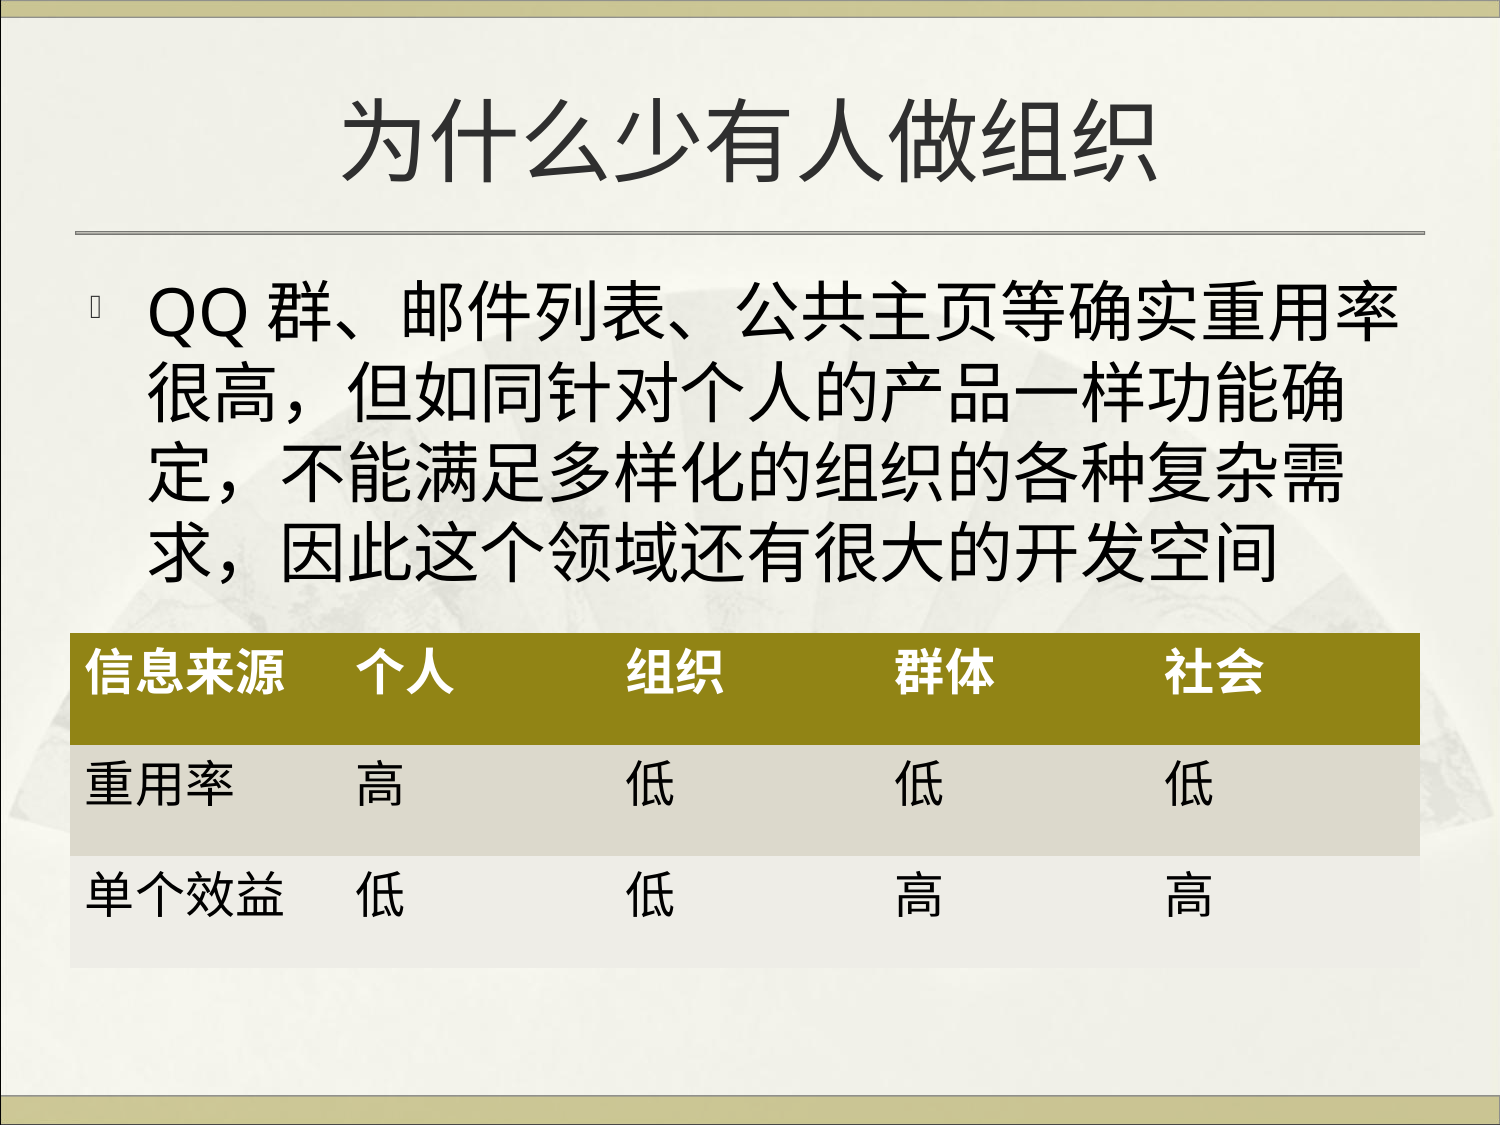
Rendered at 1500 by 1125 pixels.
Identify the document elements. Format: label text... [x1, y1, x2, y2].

list QQ群、邮件列表、公共主页等确实重用率很高，但如同针对个人的产品一样功能确定，不能满足多样化的组织的各种复杂需求，因此这个领域还有很大的开发空间 [75, 262, 1426, 1032]
table_cell 单个效益 [70, 856, 340, 968]
table_cell 低 [610, 745, 880, 856]
table_header 组织 [610, 633, 880, 745]
title 为什么少有人做组织 [75, 45, 1426, 233]
table_header 群体 [880, 633, 1150, 745]
table_header 信息来源 [70, 633, 340, 745]
table_cell 高 [880, 856, 1150, 968]
table_cell 低 [610, 856, 880, 968]
table_cell 高 [1150, 856, 1420, 968]
table_cell 重用率 [70, 745, 340, 856]
table_cell 高 [340, 745, 610, 856]
picture [0, 0, 1500, 1125]
table_cell 低 [1150, 745, 1420, 856]
table_header 个人 [340, 633, 610, 745]
table_cell 低 [340, 856, 610, 968]
table_cell 低 [880, 745, 1150, 856]
table_header 社会 [1150, 633, 1420, 745]
